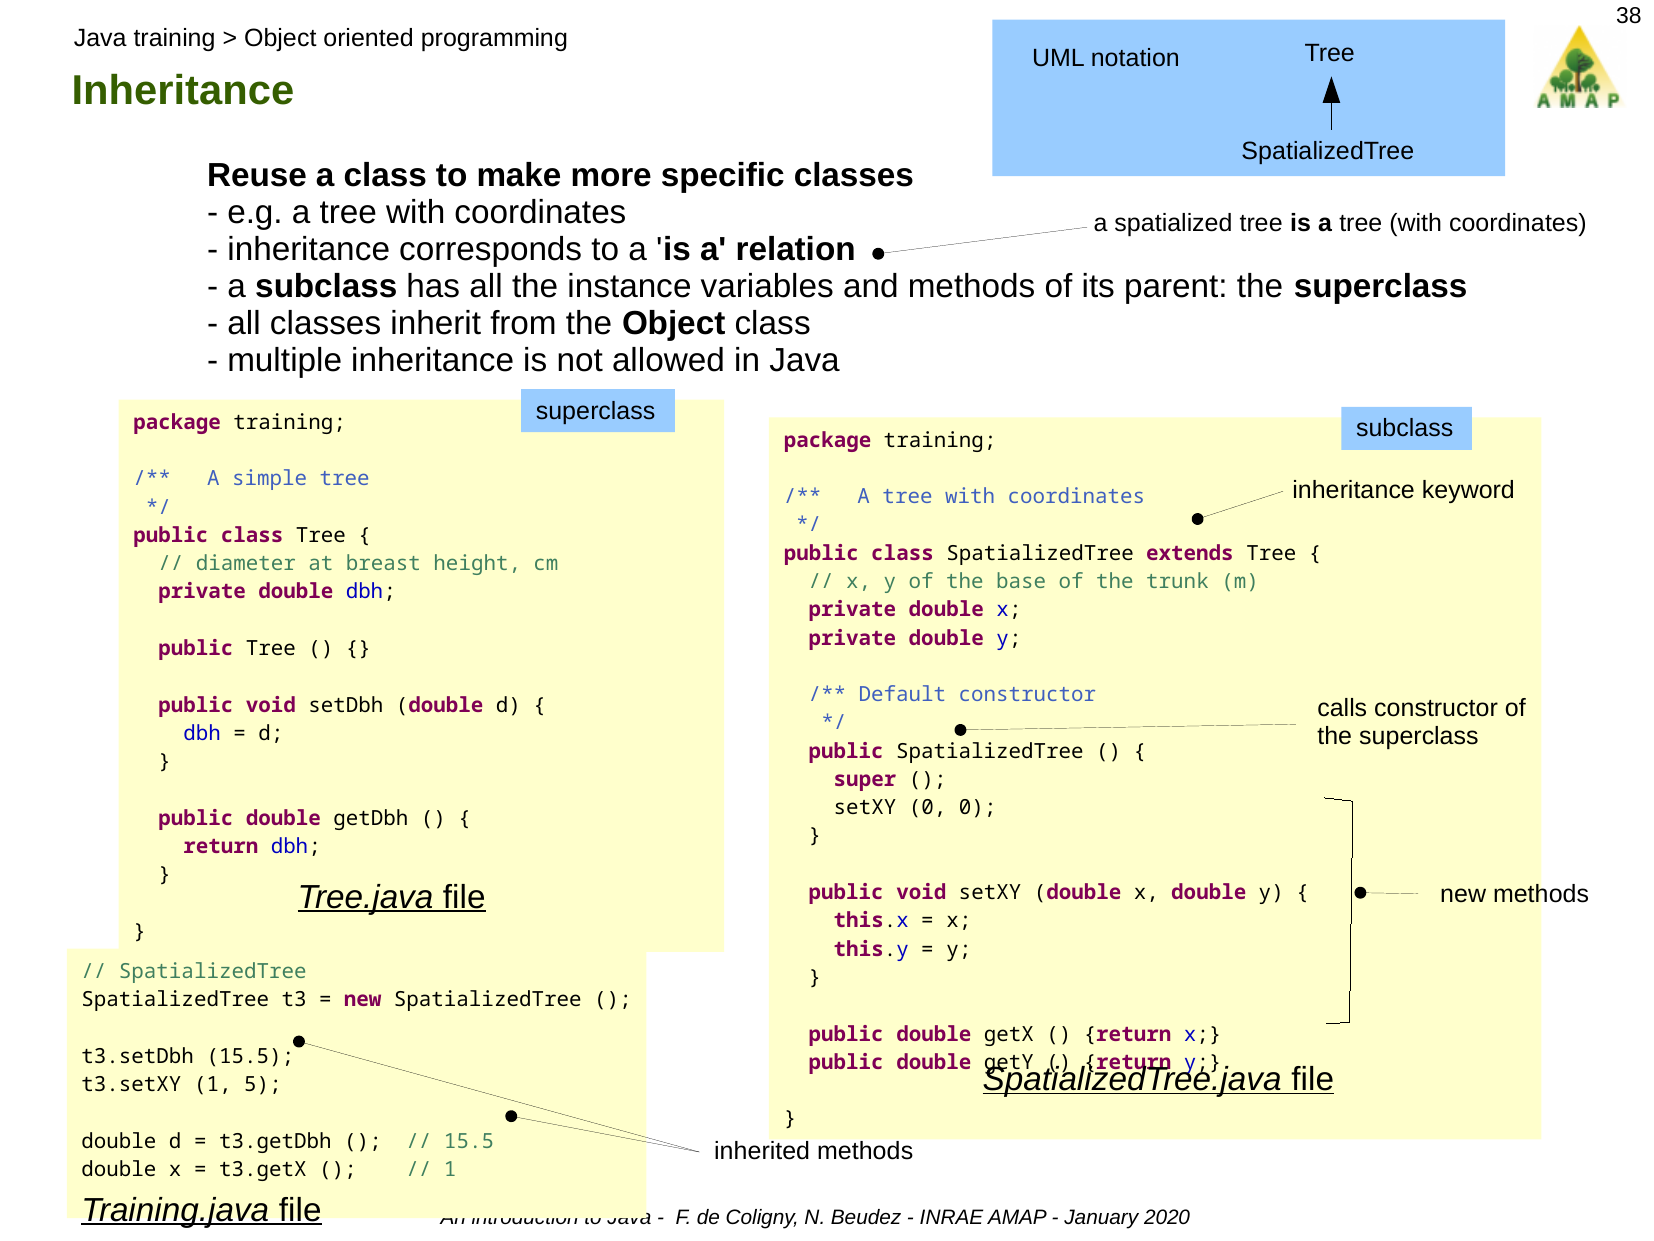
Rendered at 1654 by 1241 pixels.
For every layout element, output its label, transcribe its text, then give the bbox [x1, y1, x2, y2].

text_box // SpatializedTree SpatializedTree t3 = new SpatializedTree (); t3.setDbh (15.5); t3.setXY (1, 5); double d = t3.getDbh (); // 15.5 double x = t3.getX (); // 1 [66, 948, 647, 1185]
text_box package training; /** A simple tree */ public class Tree { // diameter at breast height, cm private double dbh; public Tree () {} public void setDbh (double d) { dbh = d; } public double getDbh () { return dbh; } } [118, 399, 725, 881]
text_box Java training > Object oriented programming [59, 16, 1004, 60]
text_box inheritance keyword [1277, 468, 1563, 512]
text_box Tree.java file [282, 870, 550, 923]
text_box UML notation [959, 36, 1196, 80]
text_box SpatializedTree [1216, 129, 1440, 177]
text_box package training; /** A tree with coordinates */ public class SpatializedTree extends Tree { // x, y of the base of the trunk (m) private double x; private double y; /** Default constructor */ public SpatializedTree () { super (); setXY (0, 0); } public void setXY (double x, double y) { this.x = x; this.y = y; } public double getX () {return x;} public double getY () {return y;} } [768, 417, 1542, 1060]
picture [1533, 25, 1627, 108]
text_box superclass [521, 389, 675, 433]
text_box SpatializedTree.java file [967, 1053, 1406, 1106]
text_box [992, 19, 1506, 148]
text_box subclass [1341, 406, 1472, 450]
text_box new methods [1425, 872, 1636, 916]
text_box Reuse a class to make more specific classes - e.g. a tree with coordinates - inheritance corresponds to a 'is a' relation - a subclass has all the instance variables and methods of its parent: the superclass - all classes inherit from the Object class - multiple inheritance is not allowed in Java [192, 148, 1526, 389]
text_box Inheritance [56, 59, 1120, 121]
text_box inherited methods [699, 1128, 933, 1173]
text_box Tree [1218, 31, 1442, 79]
text_box a spatialized tree is a tree (with coordinates) [1078, 201, 1654, 245]
text_box calls constructor of the superclass [1302, 686, 1544, 758]
text_box Training.java file [66, 1184, 396, 1236]
